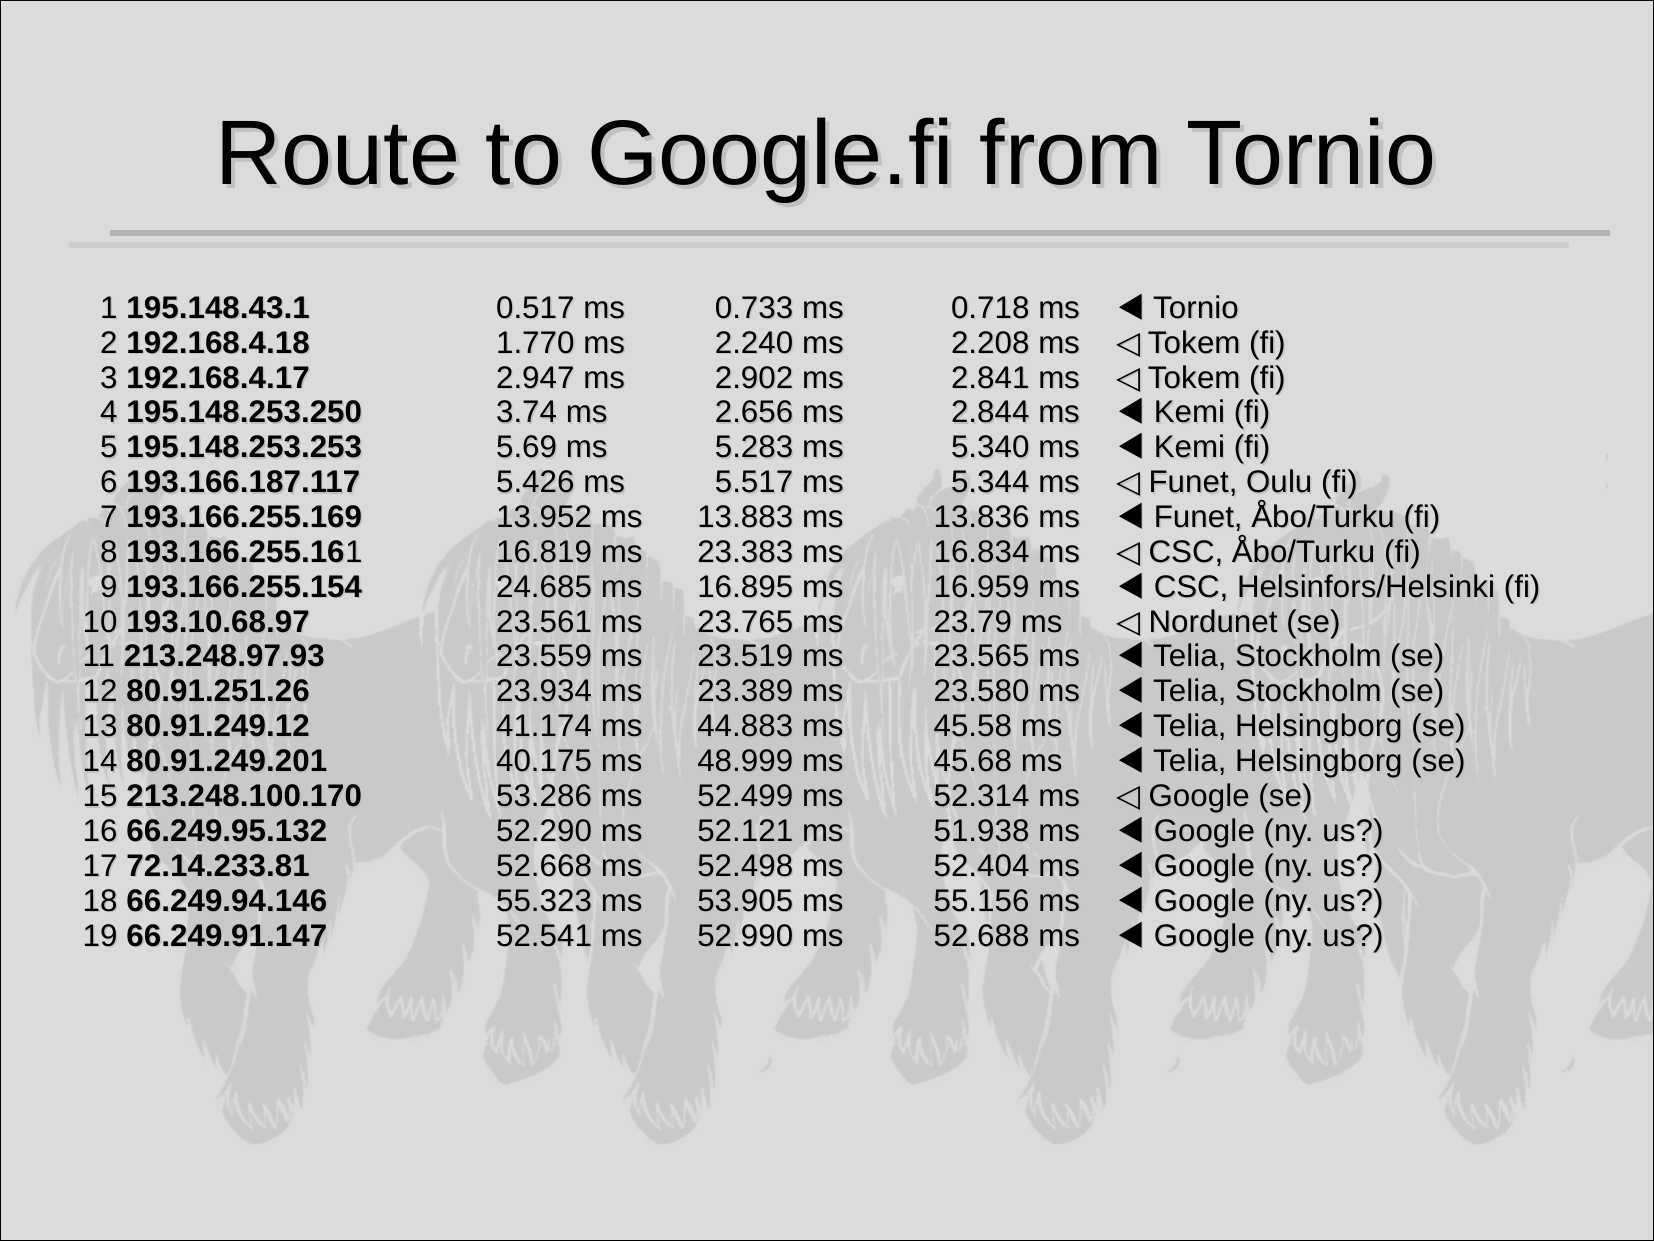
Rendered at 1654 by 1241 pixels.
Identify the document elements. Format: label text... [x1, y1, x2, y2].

title Route to Google.fi from Tornio [82, 56, 1571, 250]
list 1 195.148.43.1 0.517 ms 0.733 ms 0.718 ms ◀ Tornio 2 192.168.4.18 1.770 ms 2.240 ms 2.208 ms ◁ Tokem (fi) 3 192.168.4.17 2.947 ms 2.902 ms 2.841 ms ◁ Tokem (fi) 4 195.148.253.250 3.74 ms 2.656 ms 2.844 ms ◀ Kemi (fi) 5 195.148.253.253 5.69 ms 5.283 ms 5.340 ms ◀ Kemi (fi) 6 193.166.187.117 5.426 ms 5.517 ms 5.344 ms ◁ Funet, Oulu (fi) 7 193.166.255.169 13.952 ms 13.883 ms 13.836 ms ◀ Funet, Åbo/Turku (fi) 8 193.166.255.161 16.819 ms 23.383 ms 16.834 ms ◁ CSC, Åbo/Turku (fi) 9 193.166.255.154 24.685 ms 16.895 ms 16.959 ms ◀ CSC, Helsinfors/Helsinki (fi) 10 193.10.68.97 23.561 ms 23.765 ms 23.79 ms ◁ Nordunet (se) 11 213.248.97.93 23.559 ms 23.519 ms 23.565 ms ◀ Telia, Stockholm (se) 12 80.91.251.26 23.934 ms 23.389 ms 23.580 ms ◀ Telia, Stockholm (se) 13 80.91.249.12 41.174 ms 44.883 ms 45.58 ms ◀ Telia, Helsingborg (se) 14 80.91.249.201 40.175 ms 48.999 ms 45.68 ms ◀ Telia, Helsingborg (se) 15 213.248.100.170 53.286 ms 52.499 ms 52.314 ms ◁ Google (se) 16 66.249.95.132 52.290 ms 52.121 ms 51.938 ms ◀ Google (ny. us?) 17 72.14.233.81 52.668 ms 52.498 ms 52.404 ms ◀ Google (ny. us?) 18 66.249.94.146 55.323 ms 53.905 ms 55.156 ms ◀ Google (ny. us?) 19 66.249.91.147 52.541 ms 52.990 ms 52.688 ms ◀ Google (ny. us?) [82, 290, 1571, 1094]
